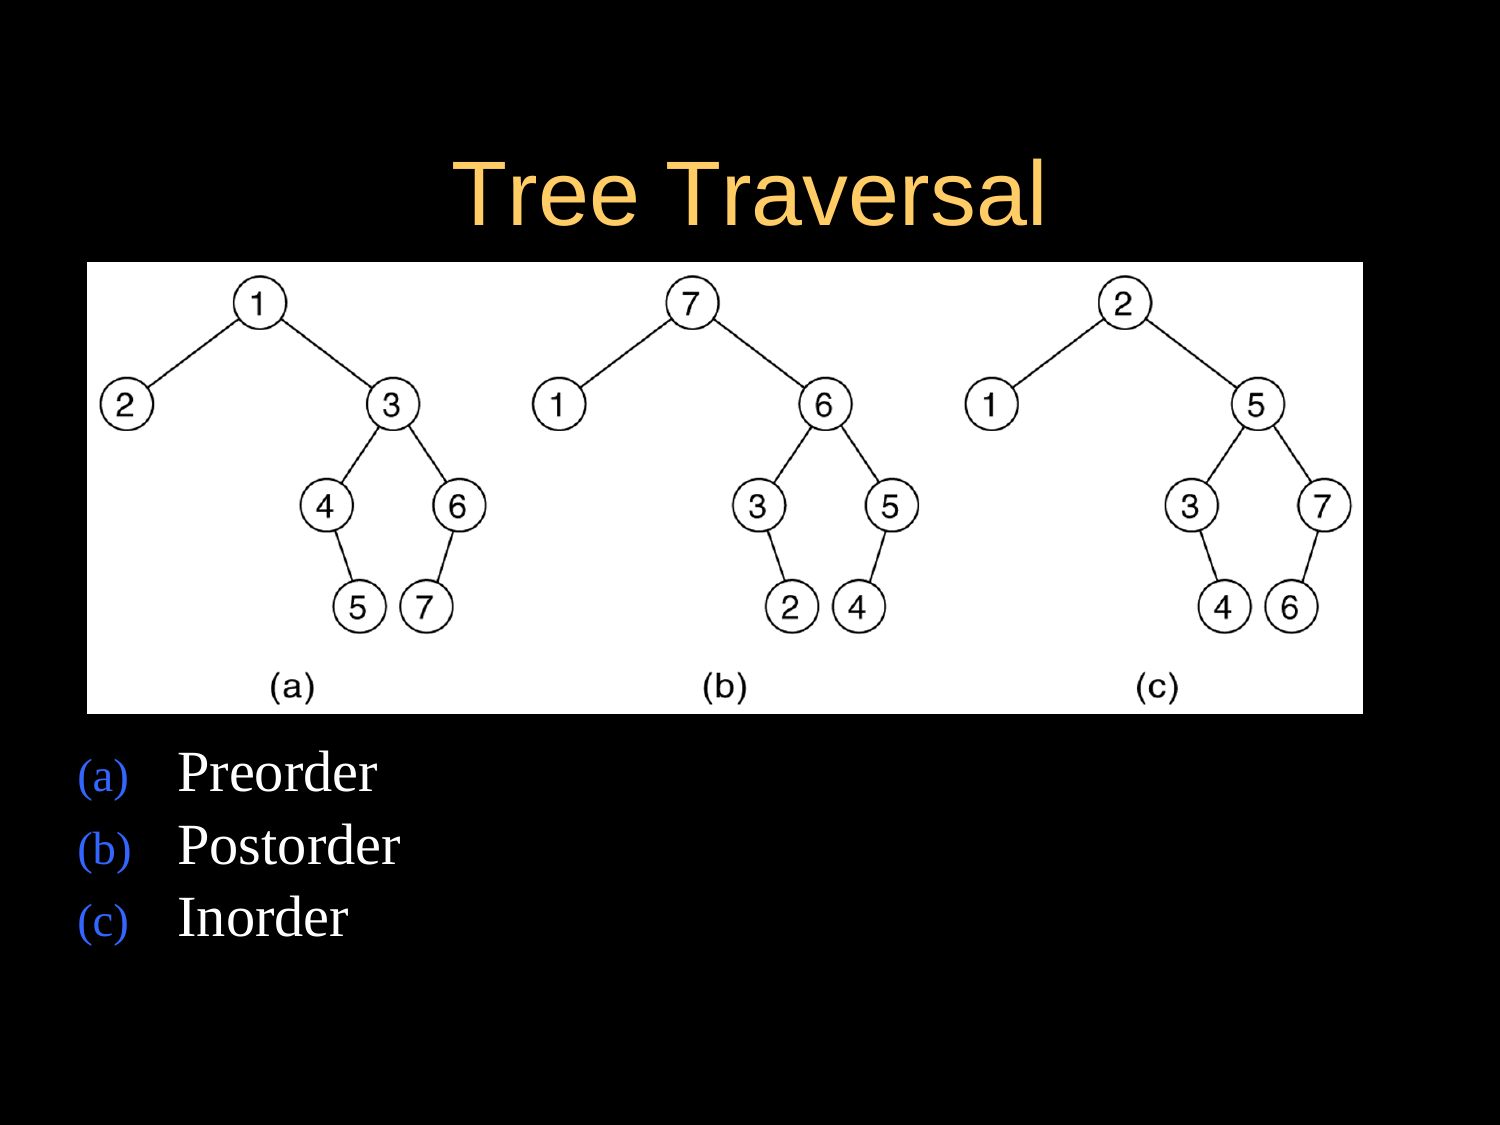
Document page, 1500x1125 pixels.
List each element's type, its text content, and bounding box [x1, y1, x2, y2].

text_box [87, 262, 1363, 714]
list Preorder Postorder Inorder [62, 737, 1338, 976]
title Tree Traversal [112, 99, 1388, 288]
